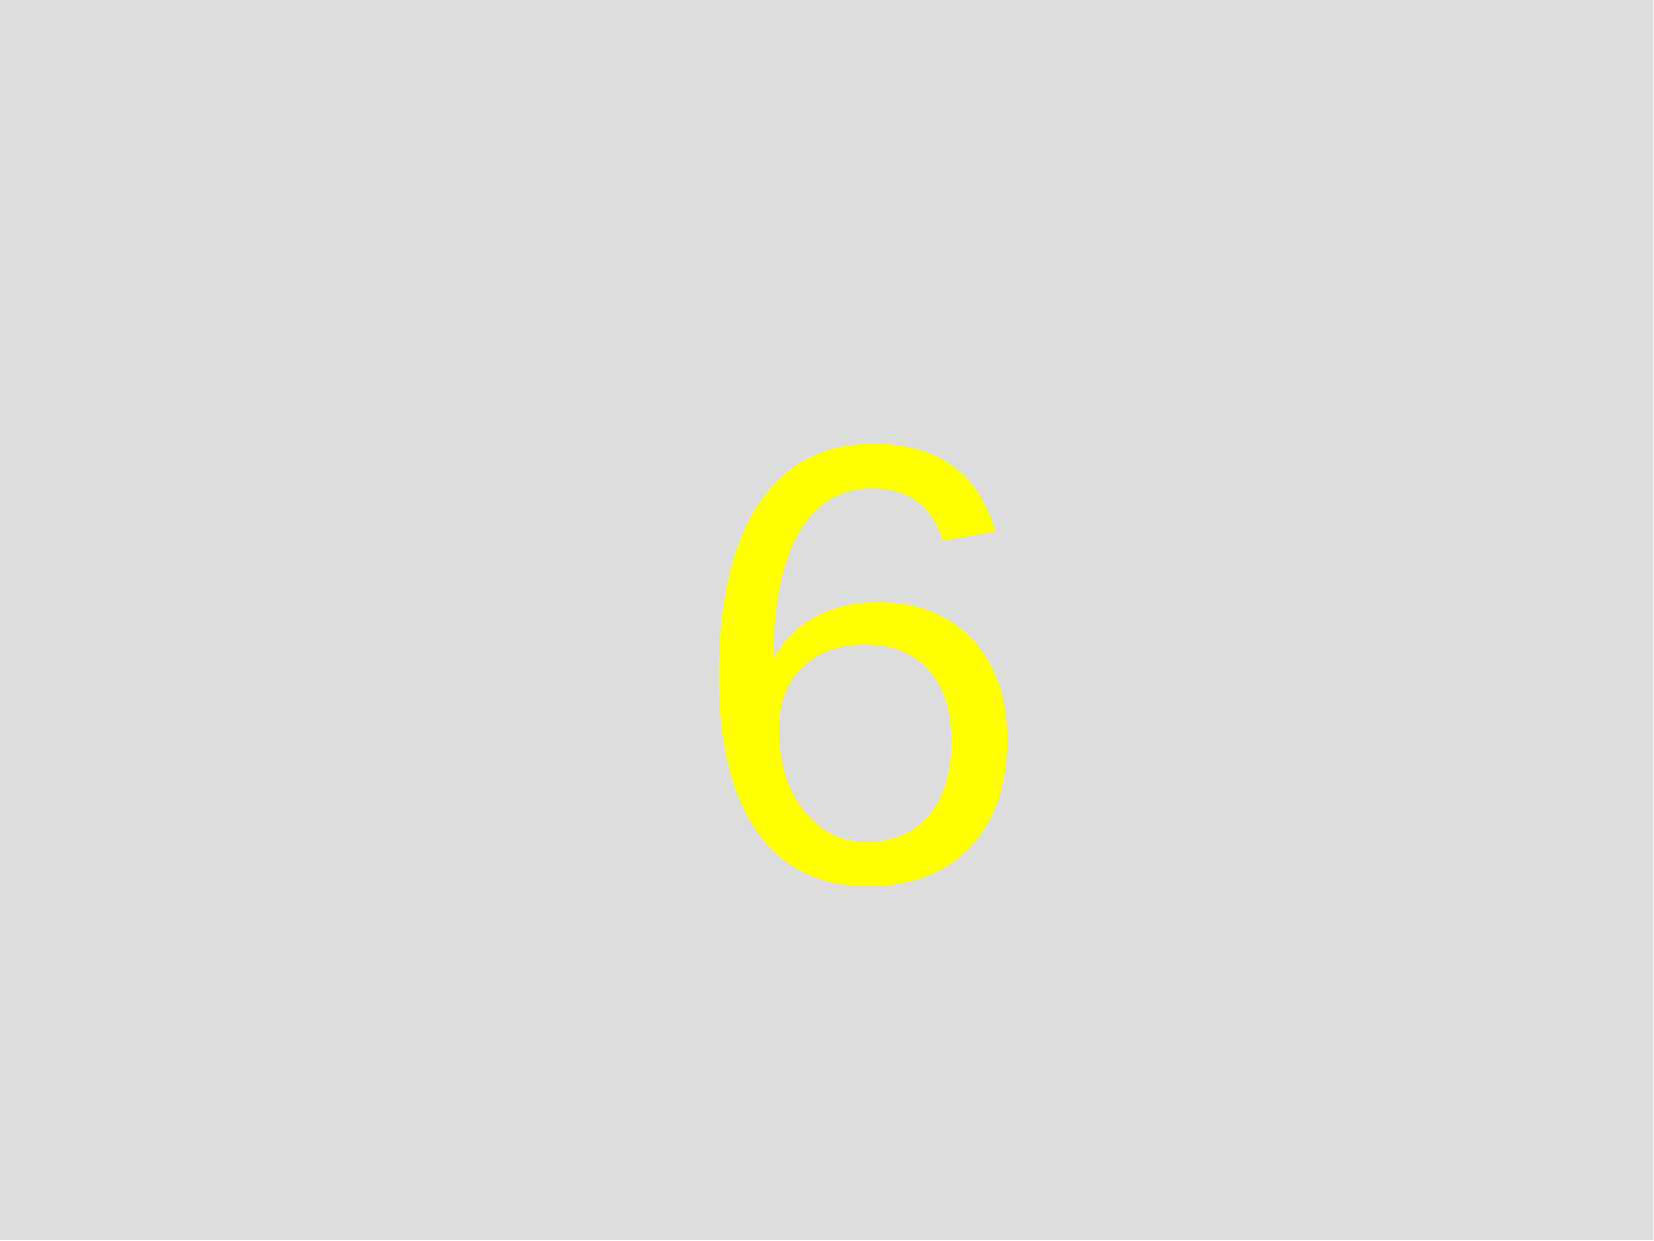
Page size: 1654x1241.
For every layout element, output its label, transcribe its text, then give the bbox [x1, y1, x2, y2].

text_box 6 [673, 307, 1087, 1021]
